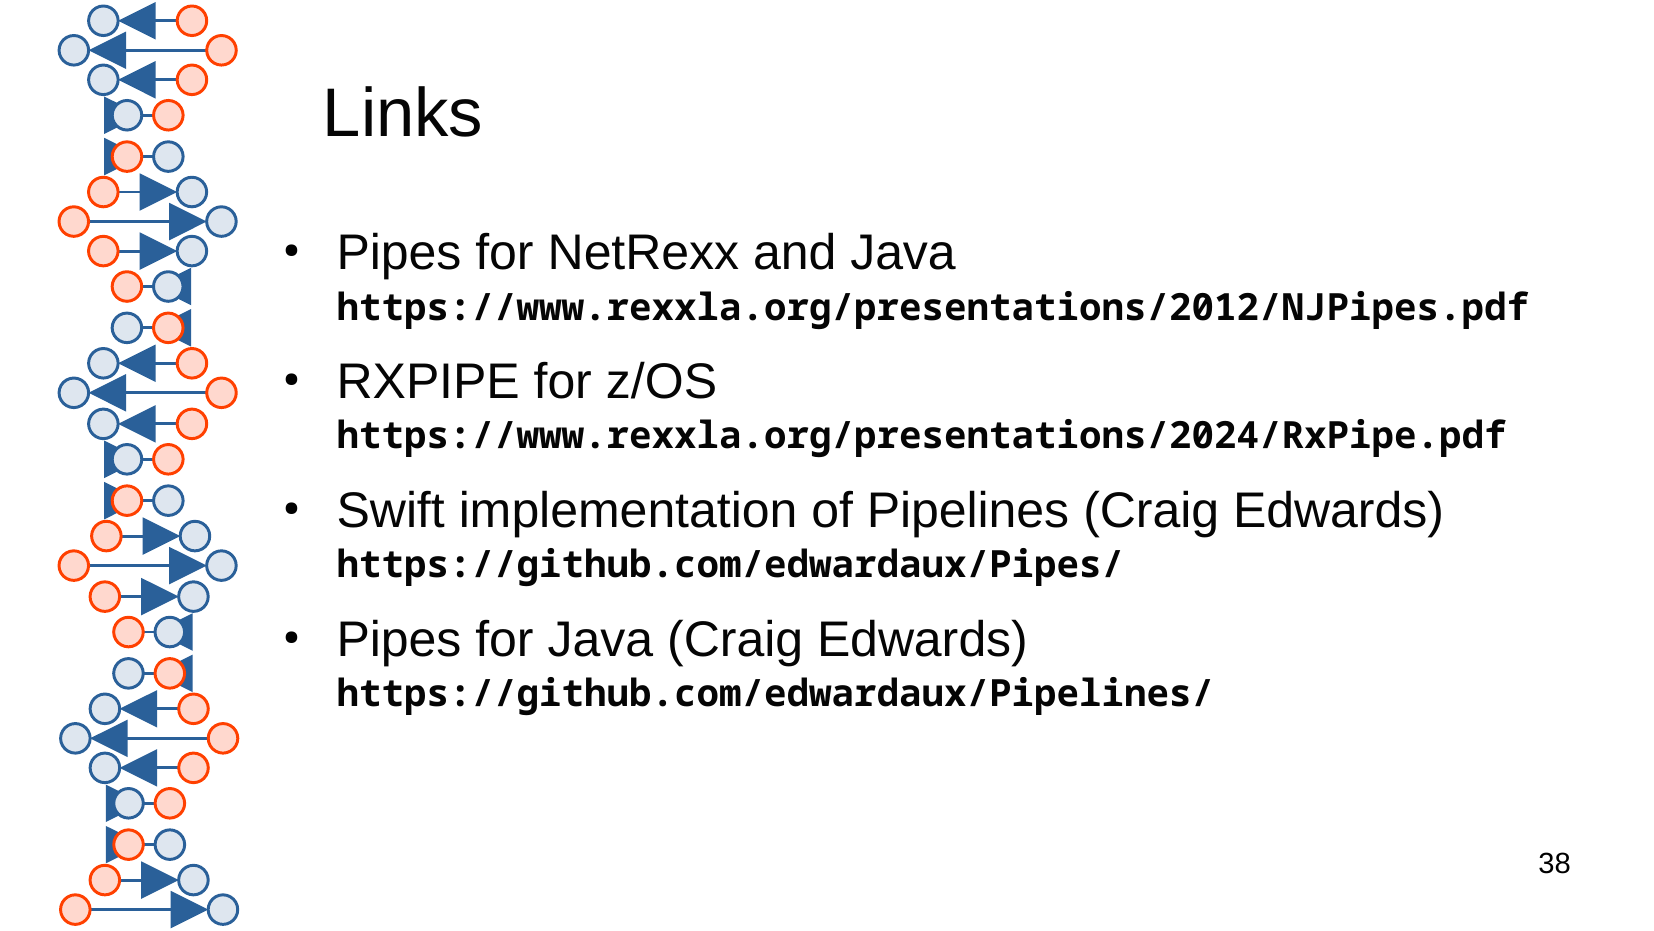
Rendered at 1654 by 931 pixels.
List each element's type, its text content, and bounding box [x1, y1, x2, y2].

title Links [265, 35, 1595, 189]
list Pipes for NetRexx and Java https://www.rexxla.org/presentations/2012/NJPipes.pdf RXPIPE for z/OS https://www.rexxla.org/presentations/2024/RxPipe.pdf Swift implementation of Pipelines (Craig Edwards) https://github.com/edwardaux/Pipes/ Pipes for Java (Craig Edwards) https://github.com/edwardaux/Pipelines/ [265, 224, 1595, 764]
